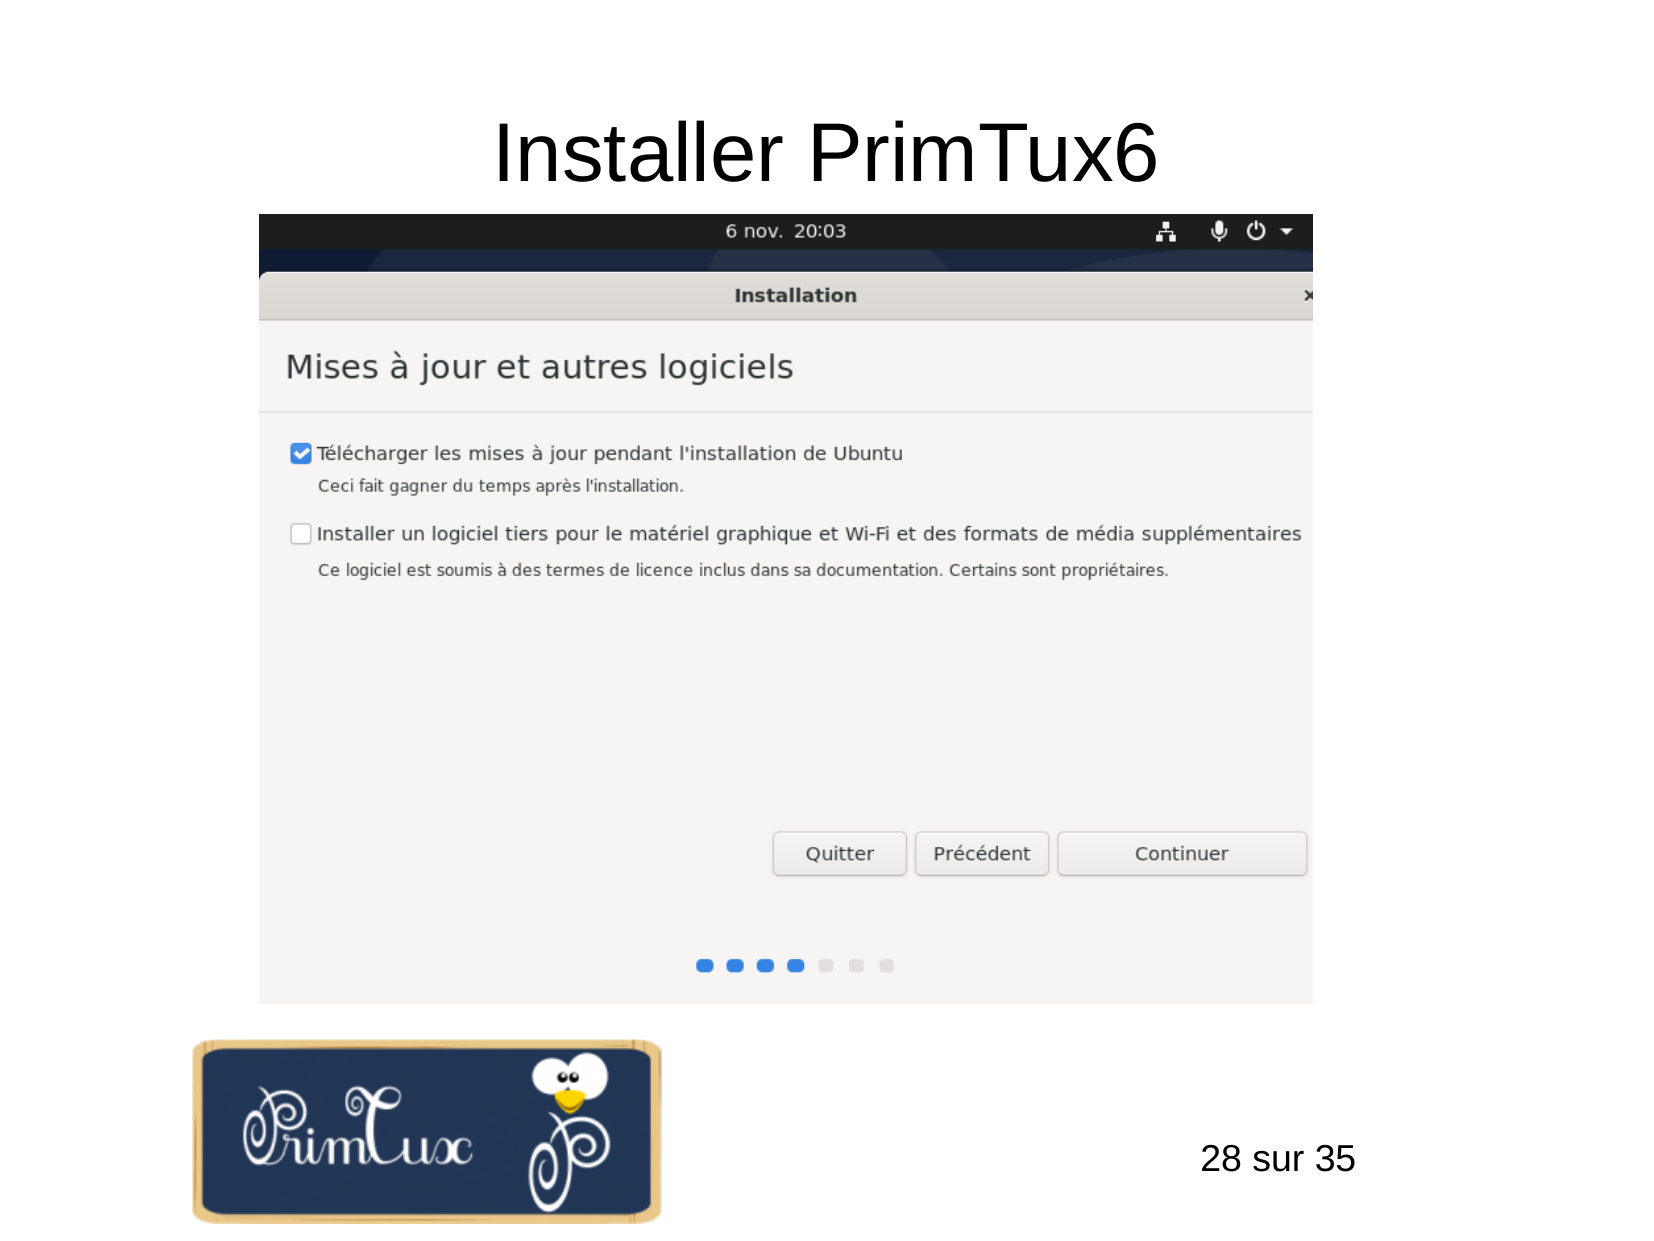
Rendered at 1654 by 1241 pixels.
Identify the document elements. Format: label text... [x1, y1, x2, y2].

picture [259, 214, 1313, 1004]
picture [192, 1039, 662, 1224]
title Installer PrimTux6 [82, 49, 1571, 257]
